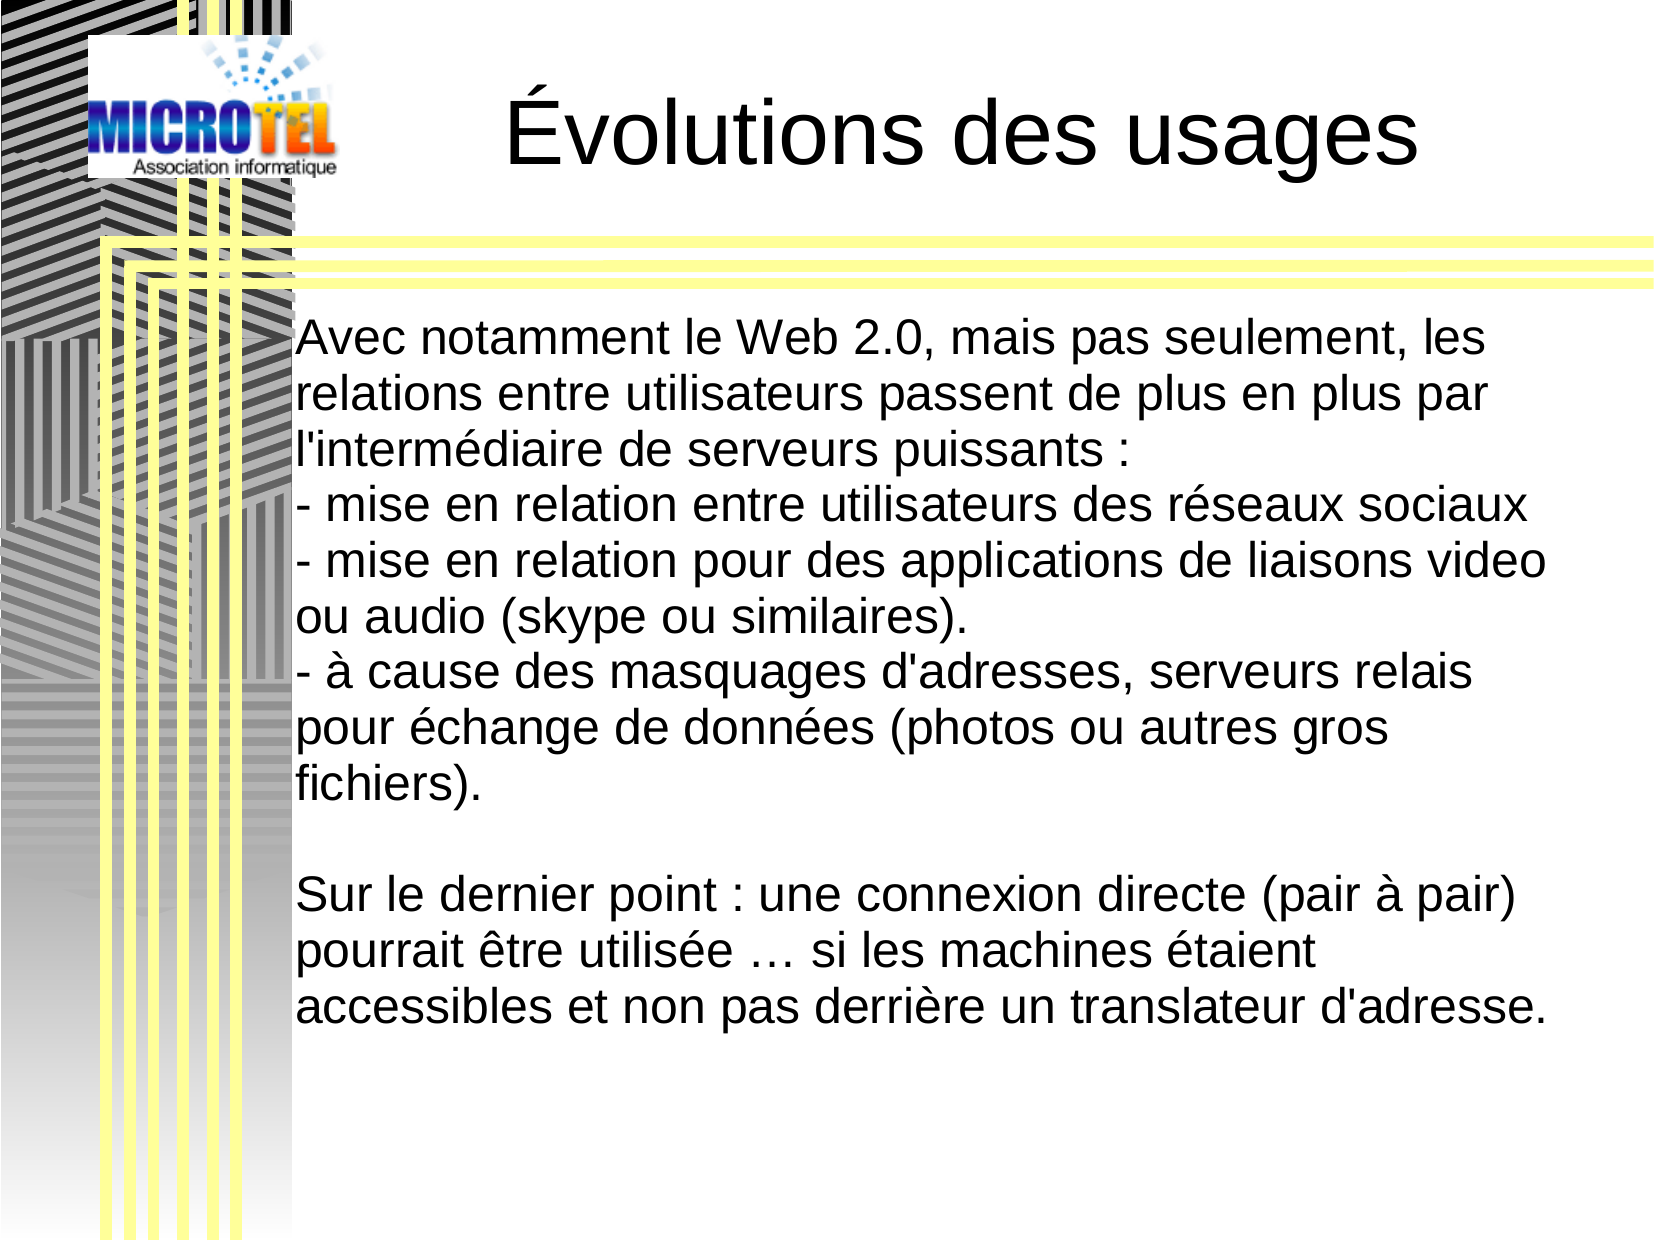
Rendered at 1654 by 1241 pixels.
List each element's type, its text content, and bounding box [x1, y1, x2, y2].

subtitle Avec notamment le Web 2.0, mais pas seulement, les relations entre utilisateurs passent de plus en plus par l'intermédiaire de serveurs puissants : - mise en relation entre utilisateurs des réseaux sociaux - mise en relation pour des applications de liaisons video ou audio (skype ou similaires). - à cause des masquages d'adresses, serveurs relais pour échange de données (photos ou autres gros fichiers). Sur le dernier point : une connexion directe (pair à pair) pourrait être utilisée … si les machines étaient accessibles et non pas derrière un translateur d'adresse. [295, 290, 1571, 1109]
title Évolutions des usages [354, 29, 1571, 237]
picture [88, 35, 340, 178]
